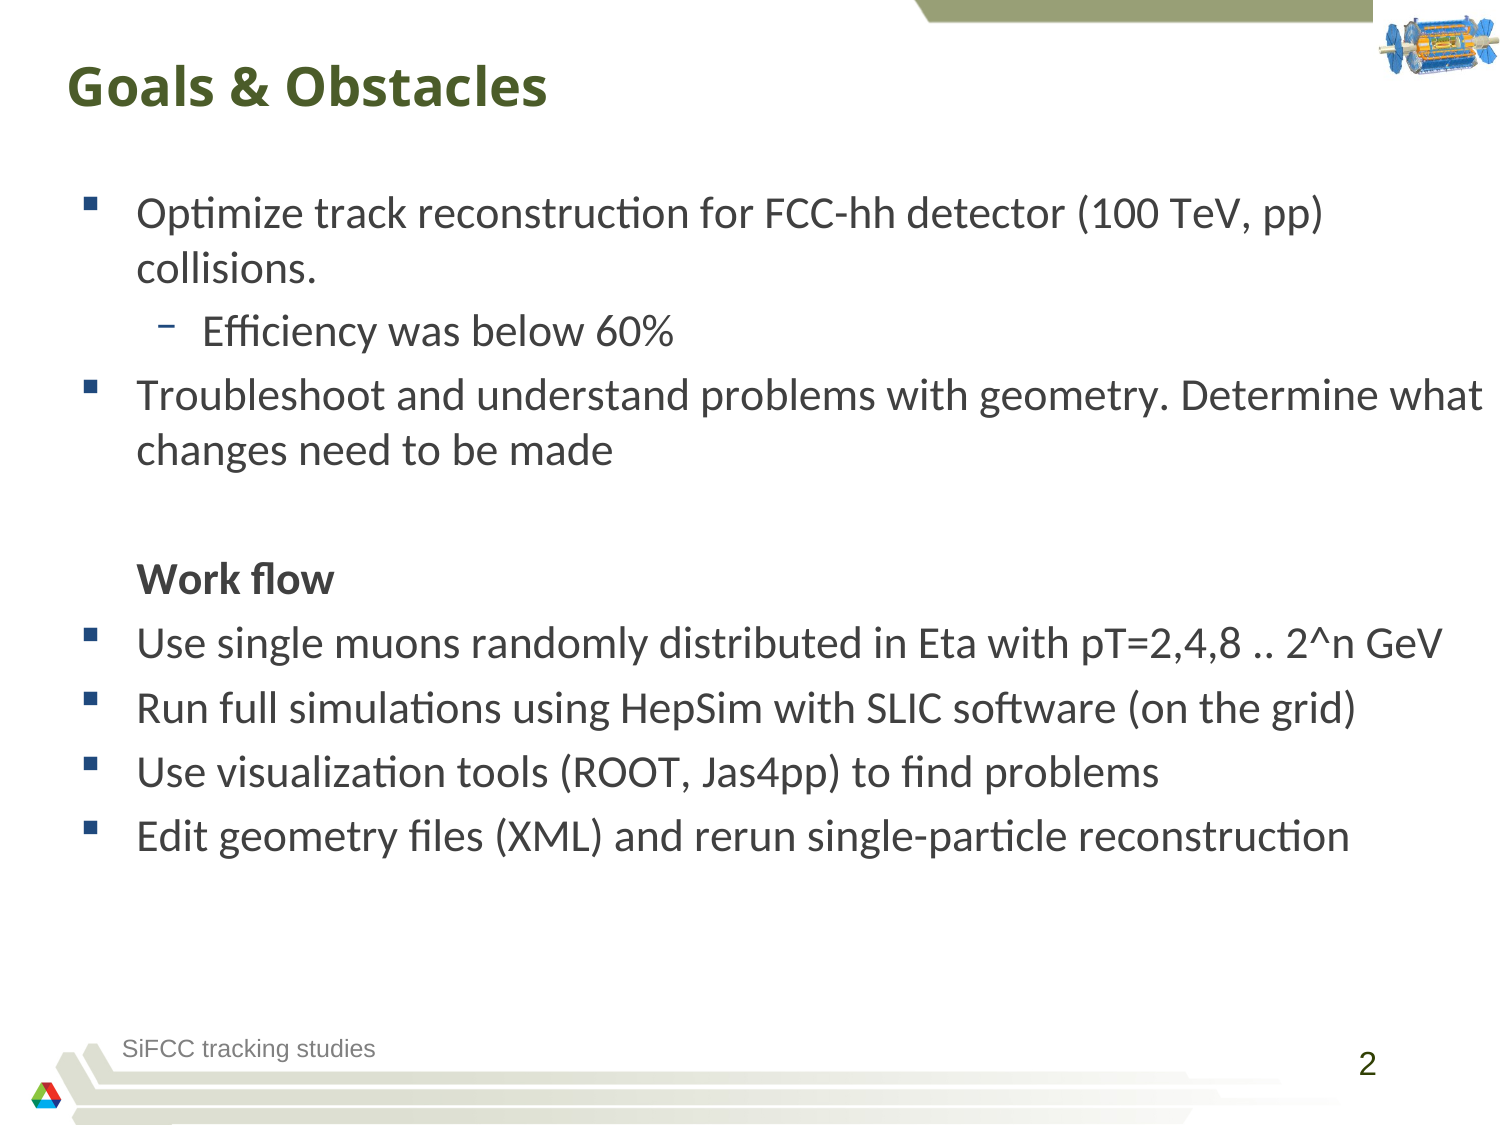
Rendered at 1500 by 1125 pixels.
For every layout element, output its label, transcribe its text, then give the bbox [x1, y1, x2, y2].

list Optimize track reconstruction for FCC-hh detector (100 TeV, pp) collisions. Efficiency was below 60% Troubleshoot and understand problems with geometry. Determine what changes need to be made Work flow Use single muons randomly distributed in Eta with pT=2,4,8 .. 2^n GeV Run full simulations using HepSim with SLIC software (on the grid) Use visualization tools (ROOT, Jas4pp) to find problems Edit geometry files (XML) and rerun single-particle reconstruction [65, 174, 1500, 1095]
picture [0, 0, 1500, 94]
title Goals & Obstacles [52, 45, 1426, 126]
picture [0, 1037, 1500, 1125]
